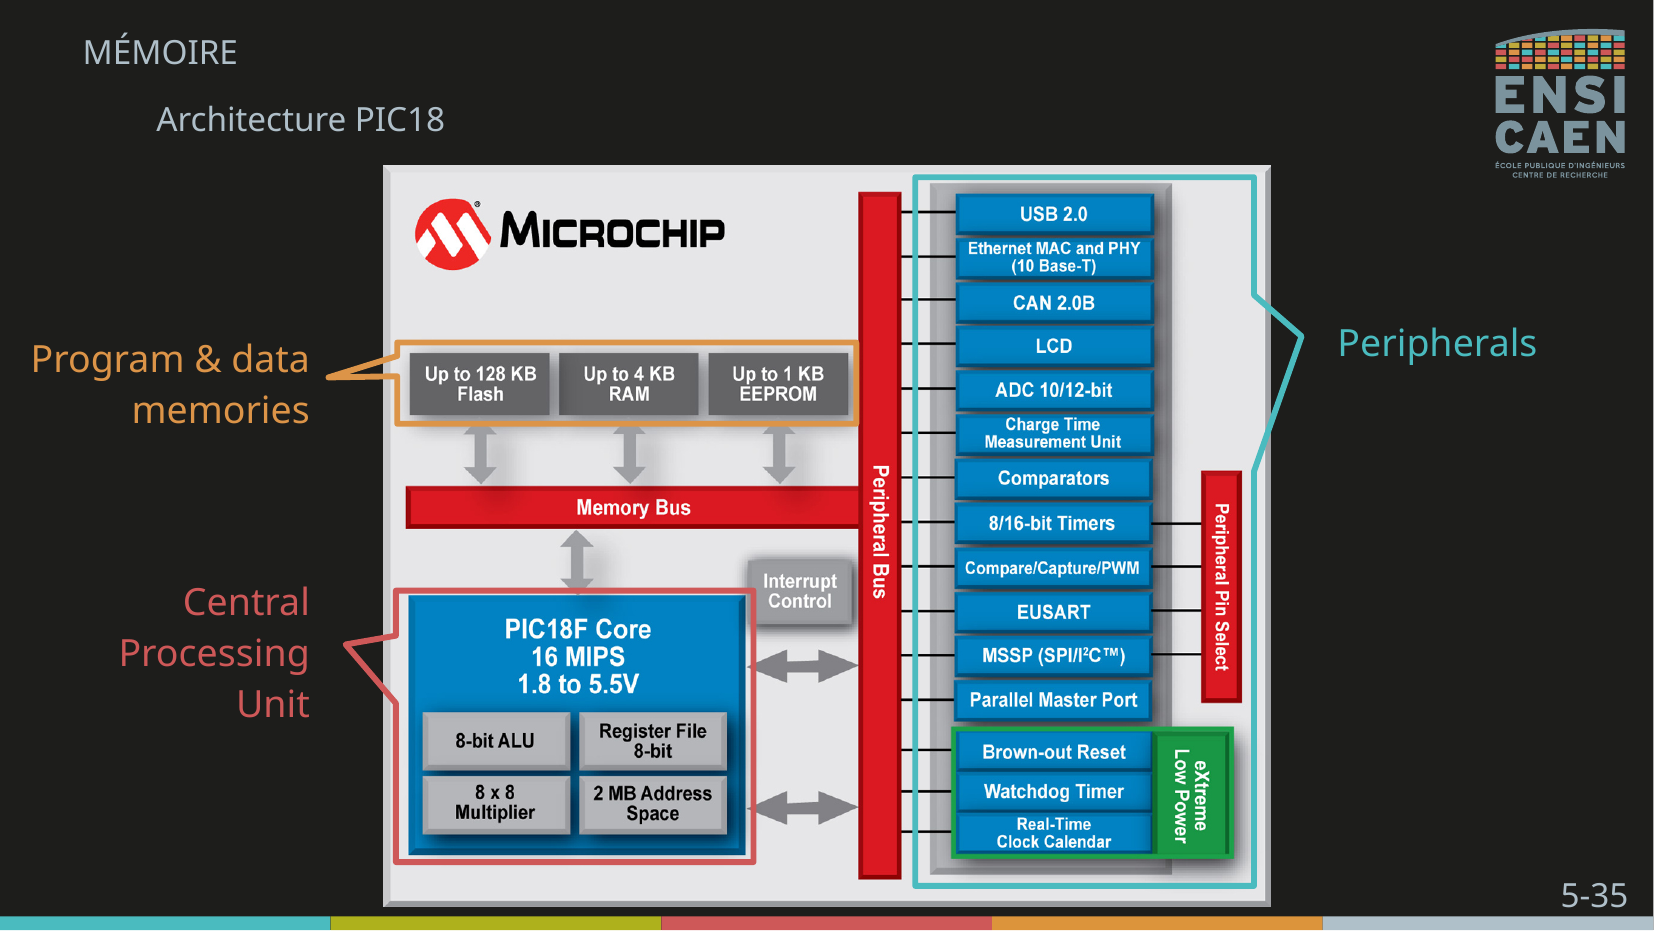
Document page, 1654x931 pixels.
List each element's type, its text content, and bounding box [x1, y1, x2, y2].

text_box Central Processing Unit [88, 567, 325, 709]
title MÉMOIRE Architecture PIC18 [82, 0, 1467, 148]
text_box Peripherals [1322, 309, 1565, 367]
picture [383, 594, 750, 859]
text_box Program & data memories [0, 324, 325, 424]
picture [919, 181, 1271, 882]
picture [383, 165, 1271, 907]
picture [383, 346, 853, 420]
